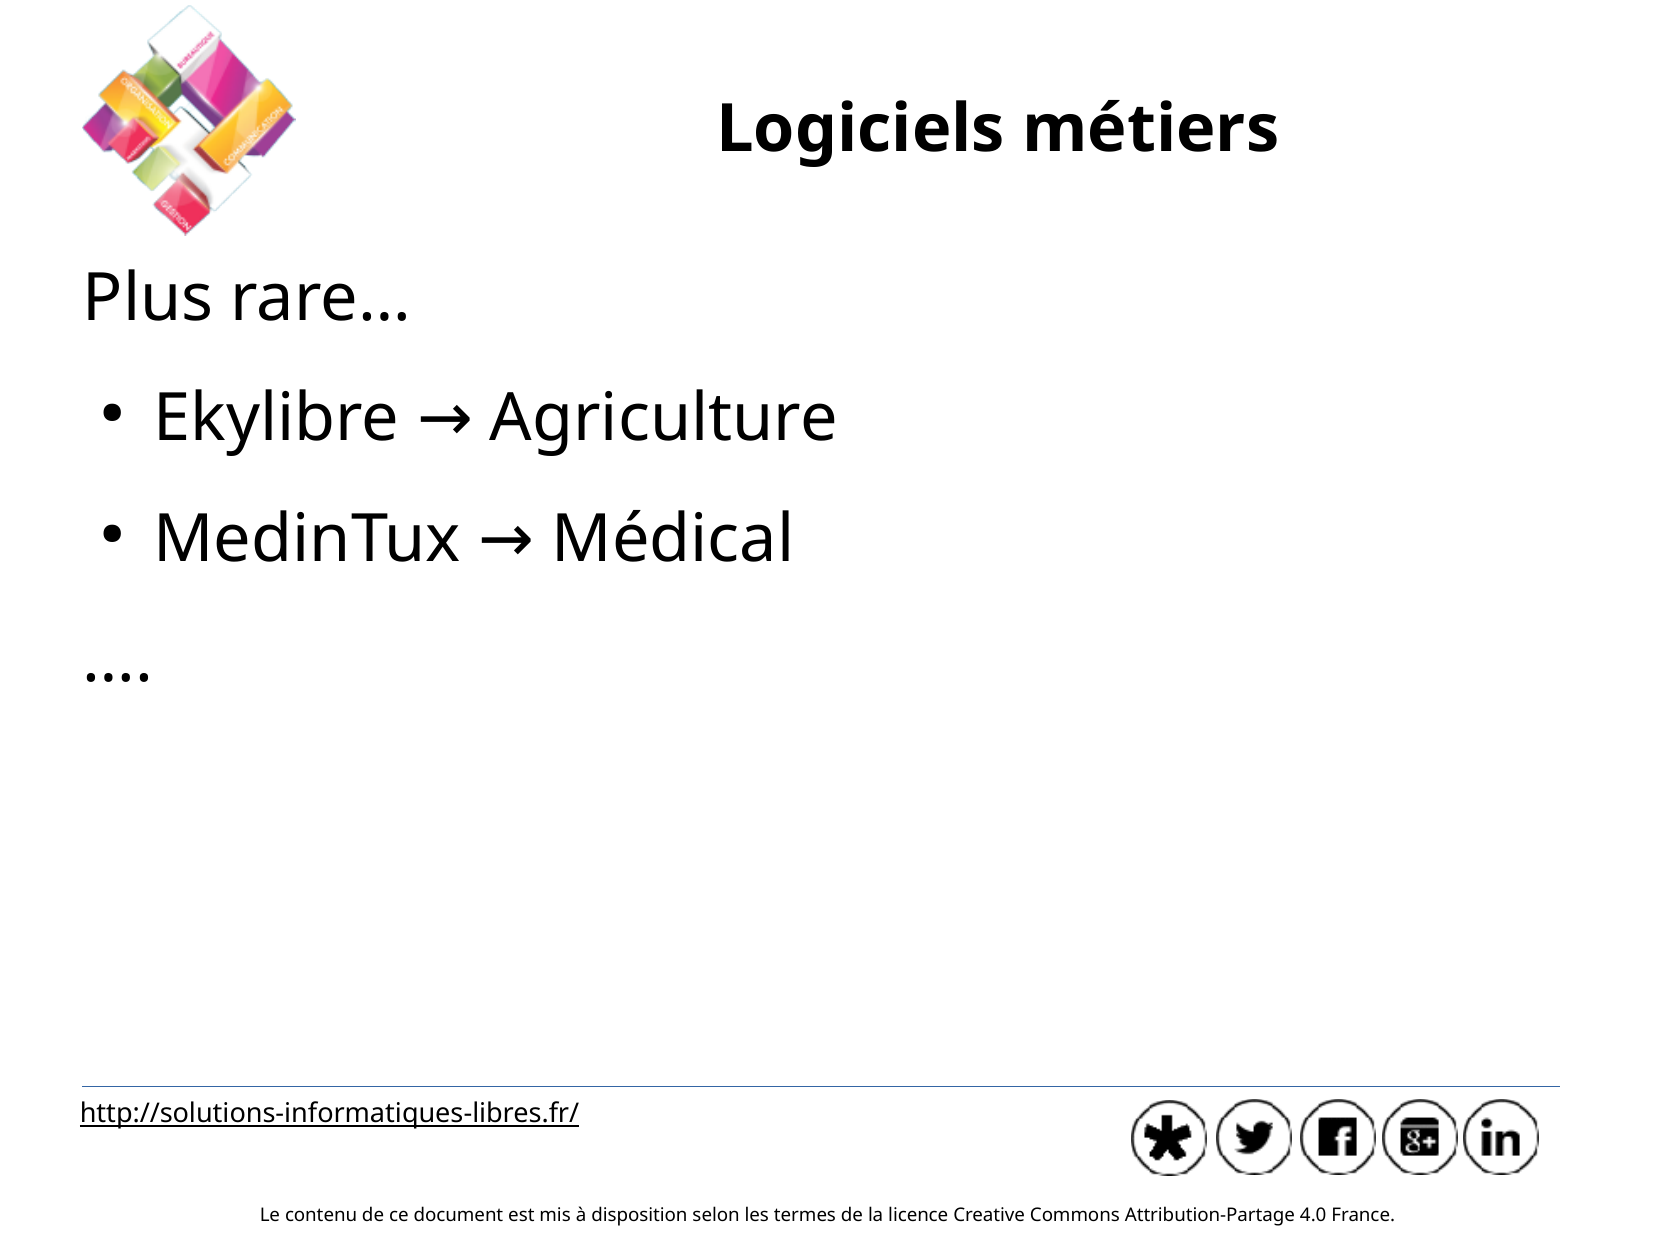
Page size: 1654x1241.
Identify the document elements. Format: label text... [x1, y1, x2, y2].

picture [1300, 1099, 1376, 1175]
picture [1131, 1100, 1207, 1176]
title Logiciels métiers [342, 13, 1654, 237]
picture [82, 5, 296, 236]
picture [1382, 1099, 1458, 1175]
picture [1216, 1099, 1292, 1175]
picture [1463, 1099, 1539, 1175]
list Plus rare… Ekylibre → Agriculture MedinTux → Médical …. [82, 249, 1538, 1063]
